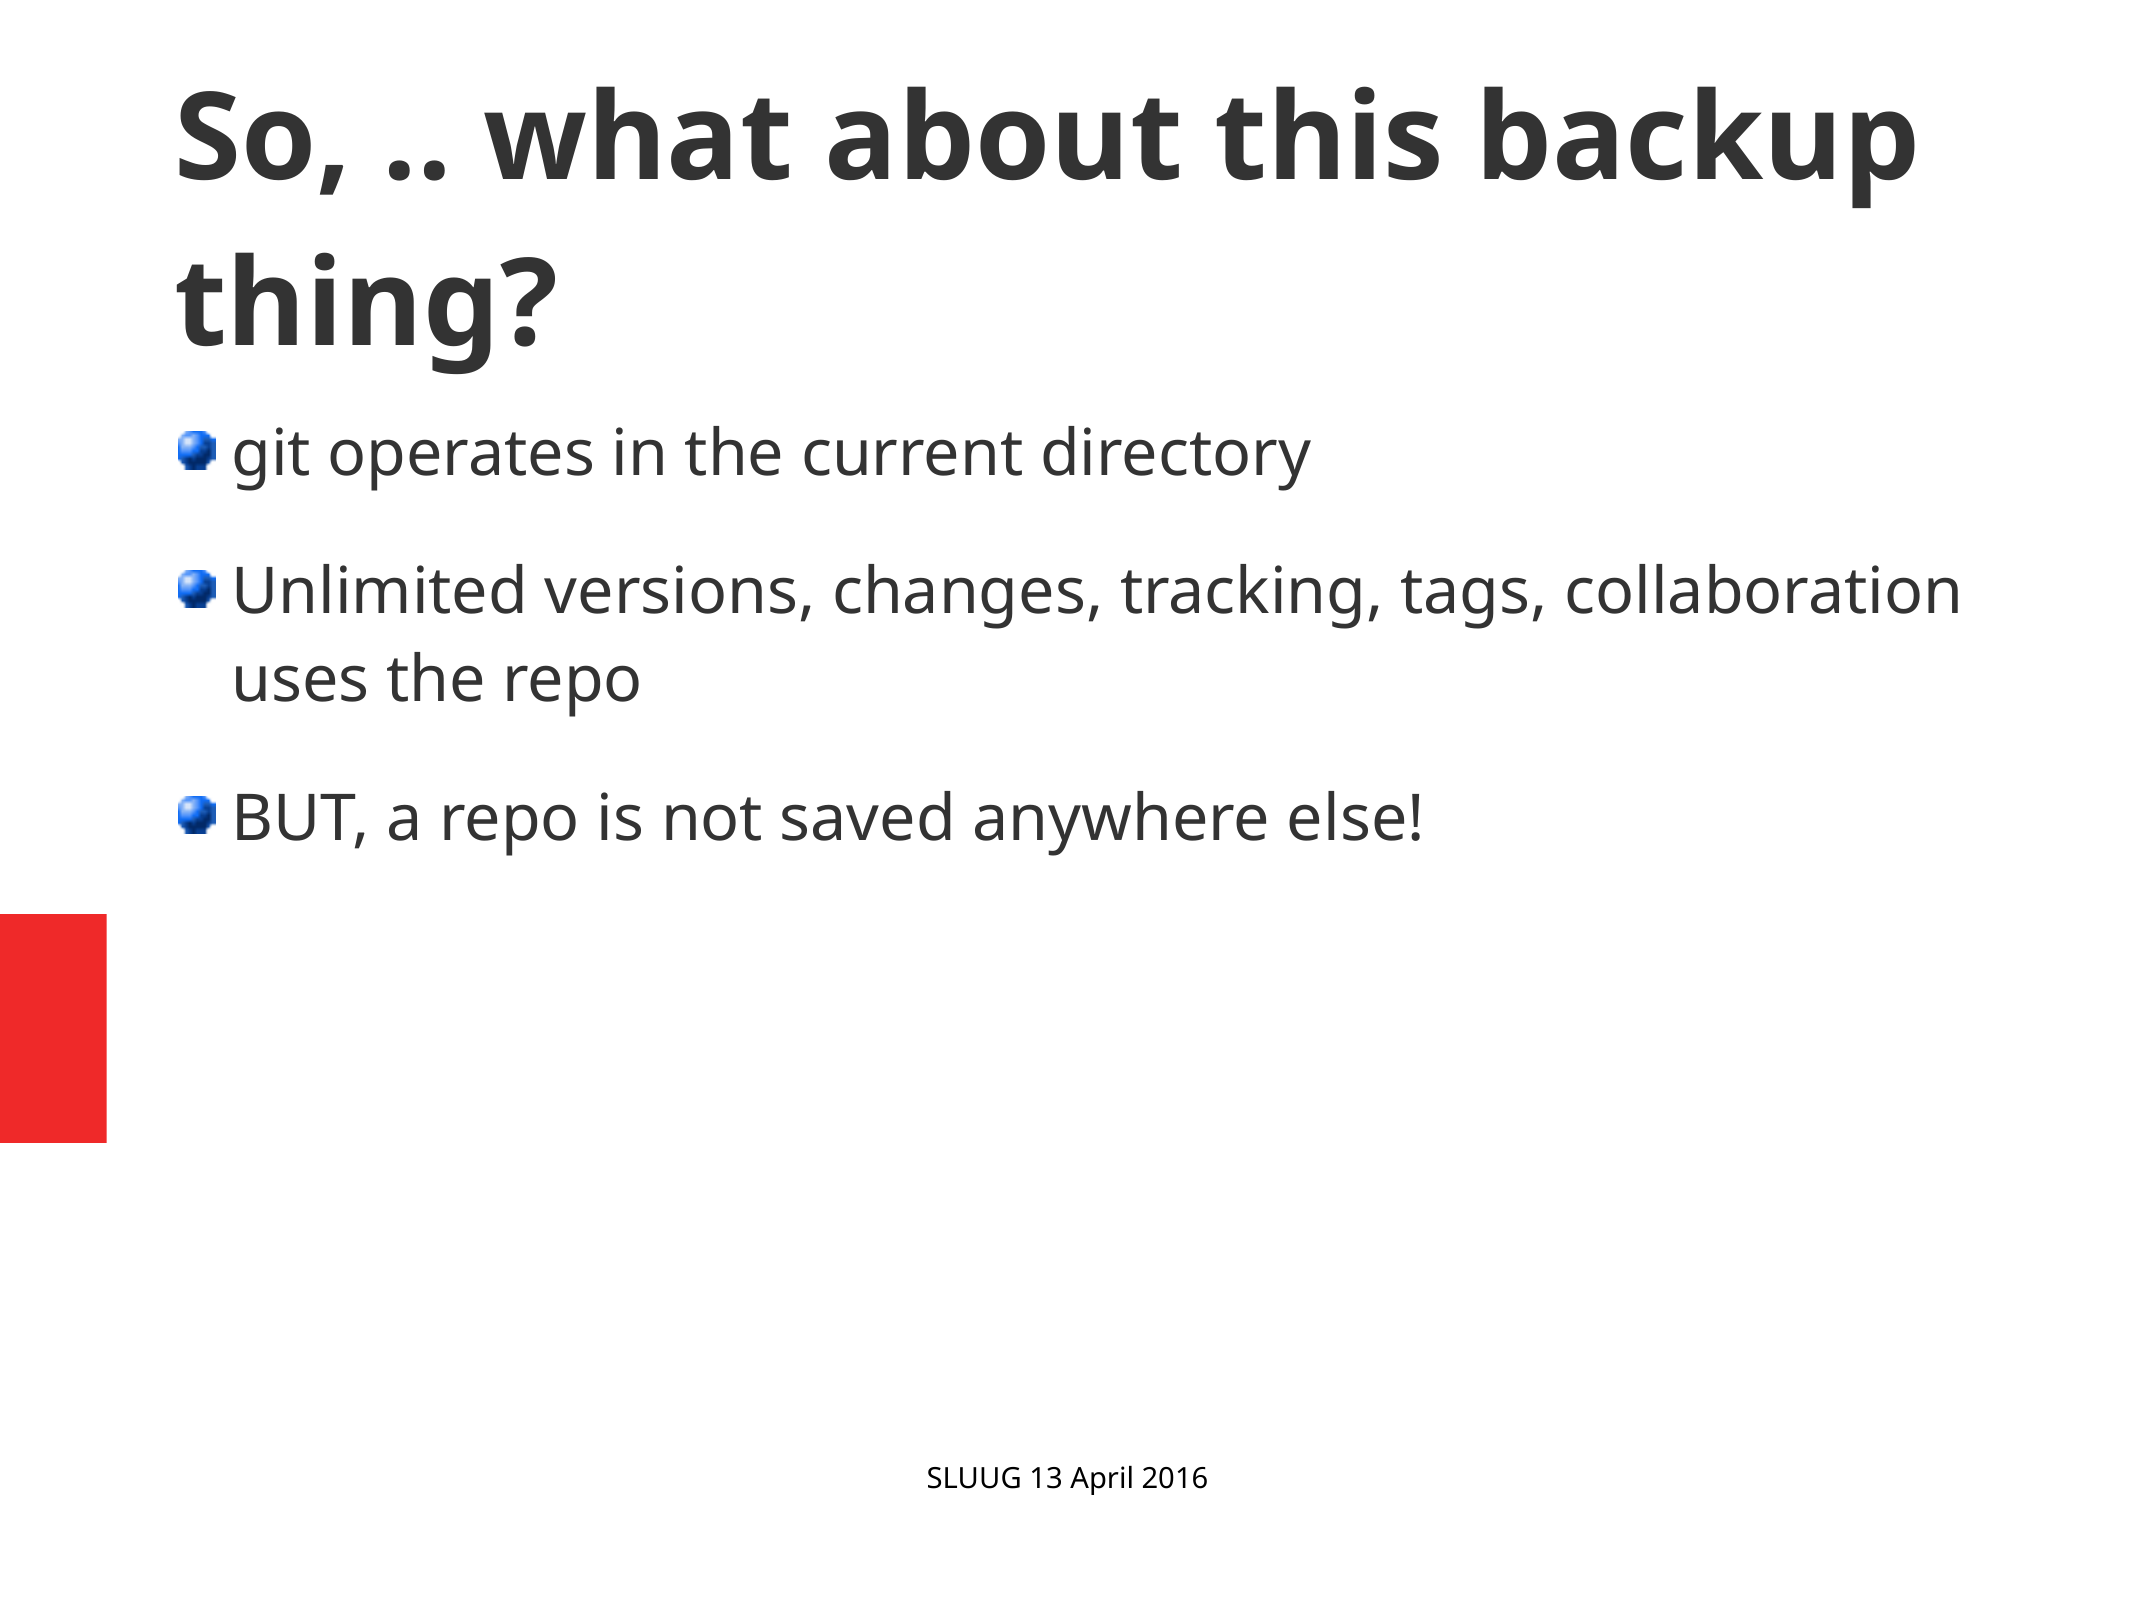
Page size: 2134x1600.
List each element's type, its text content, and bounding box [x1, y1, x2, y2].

list git operates in the current directory Unlimited versions, changes, tracking, tags, collaboration uses the repo BUT, a repo is not saved anywhere else! [160, 406, 1974, 1335]
title So, .. what about this backup thing? [174, 50, 1988, 381]
